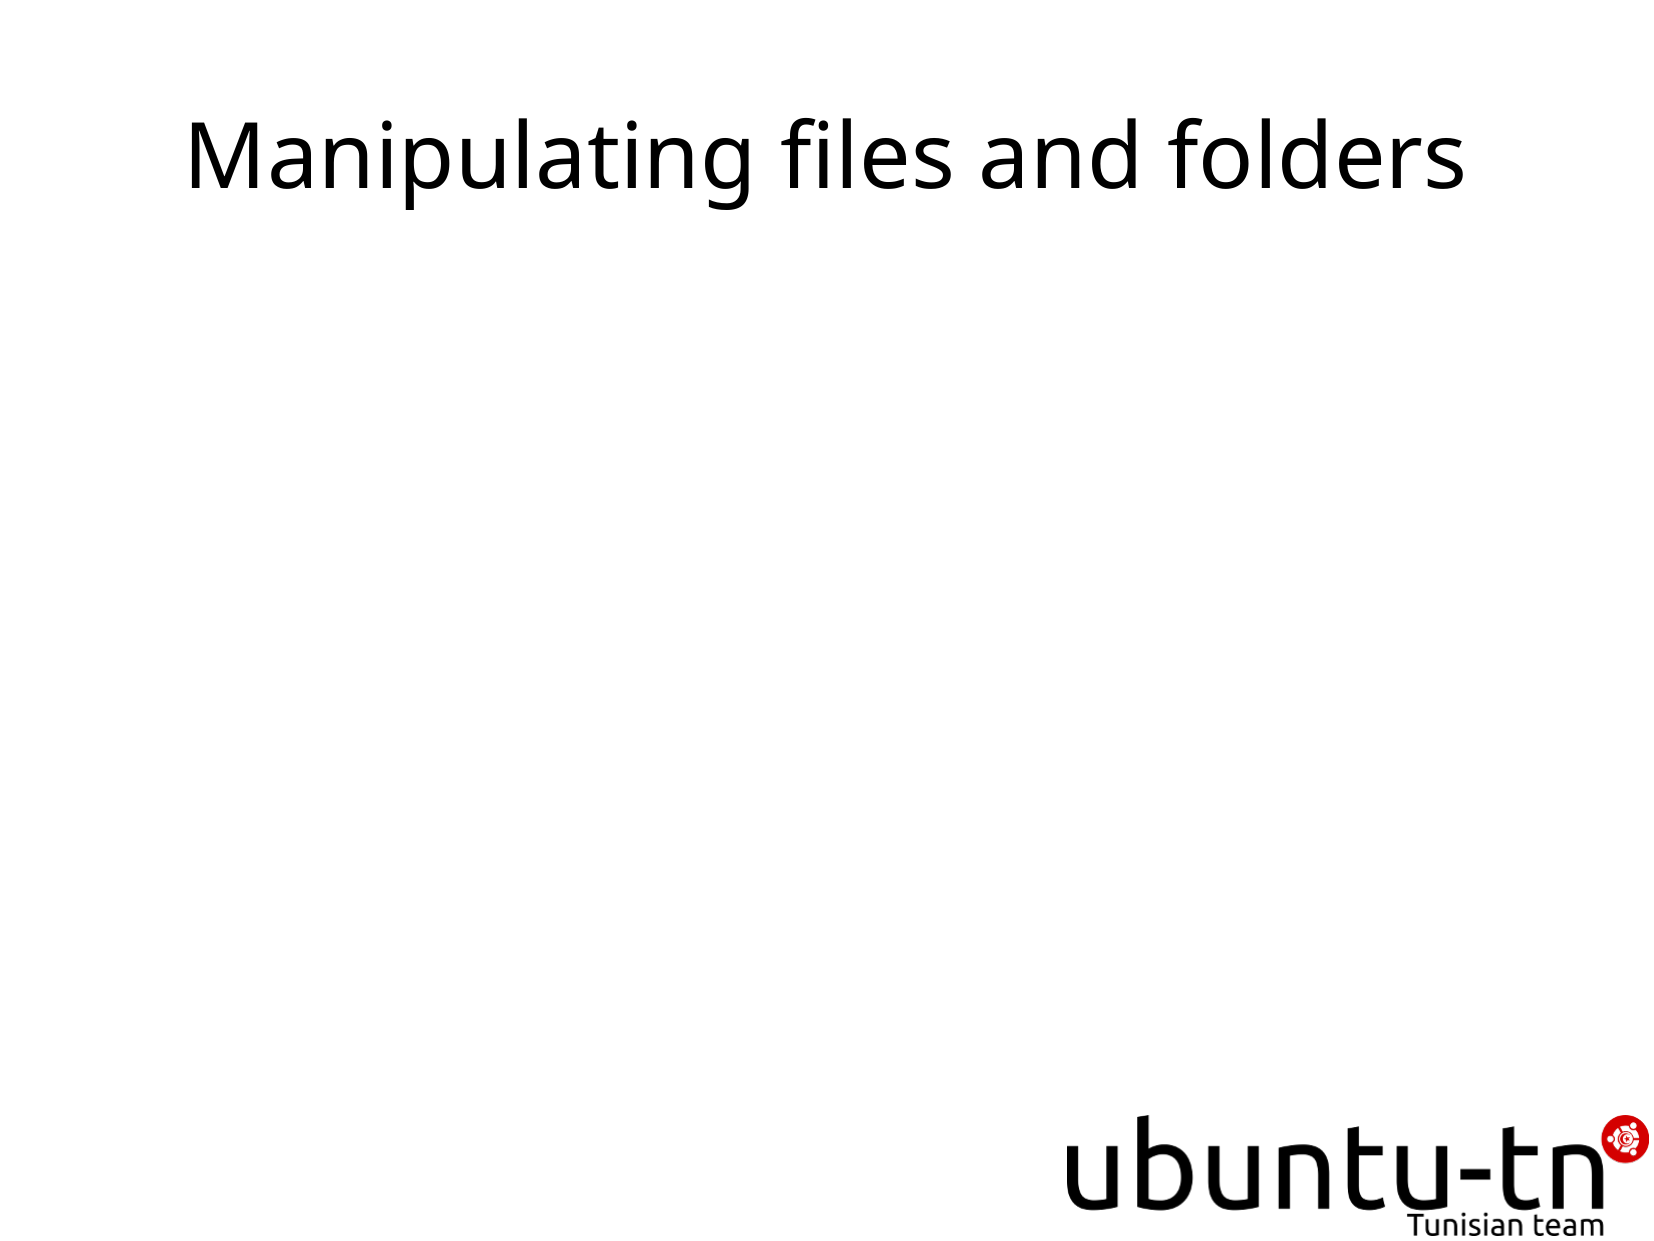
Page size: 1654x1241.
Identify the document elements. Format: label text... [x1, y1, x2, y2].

title Manipulating files and folders [82, 49, 1571, 257]
picture [1067, 1115, 1649, 1236]
